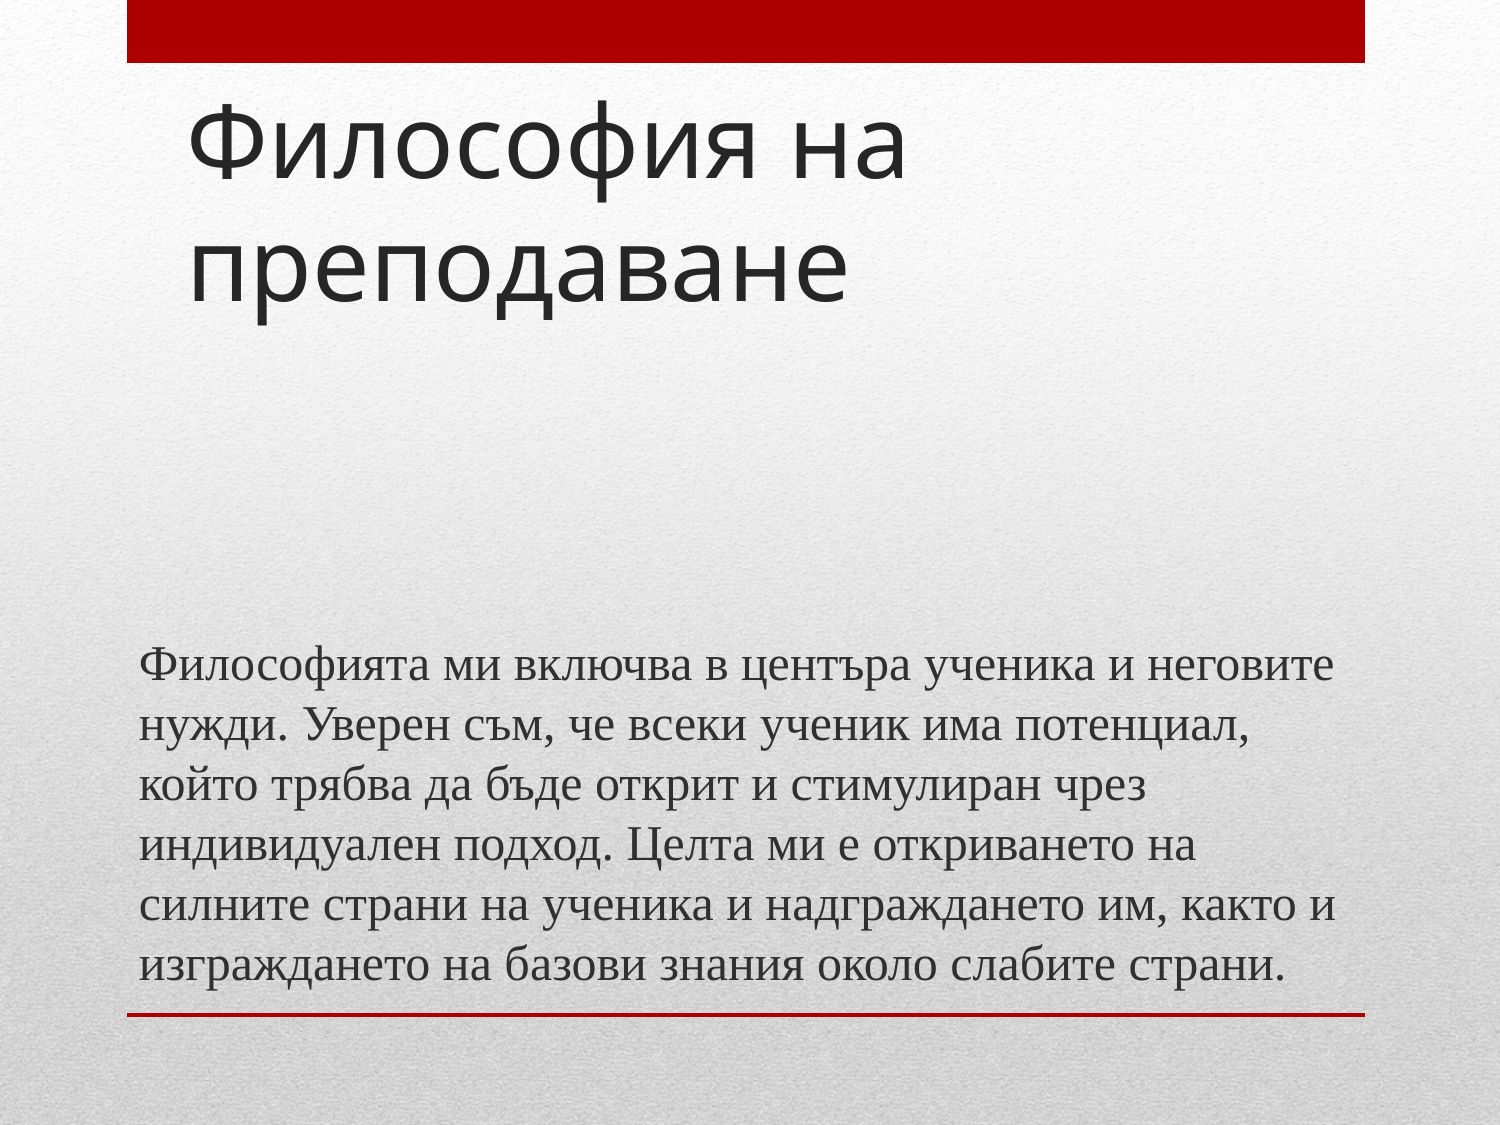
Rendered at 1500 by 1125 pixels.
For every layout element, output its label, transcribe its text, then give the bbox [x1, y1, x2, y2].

title Философия на преподаване [171, 66, 1284, 329]
list Философията ми включва в центъра ученика и неговите нужди. Уверен съм, че всеки ученик има потенциал, който трябва да бъде открит и стимулиран чрез индивидуален подход. Целта ми е откриването на силните страни на ученика и надграждането им, както и изграждането на базови знания около слабите страни. [123, 491, 1362, 1125]
